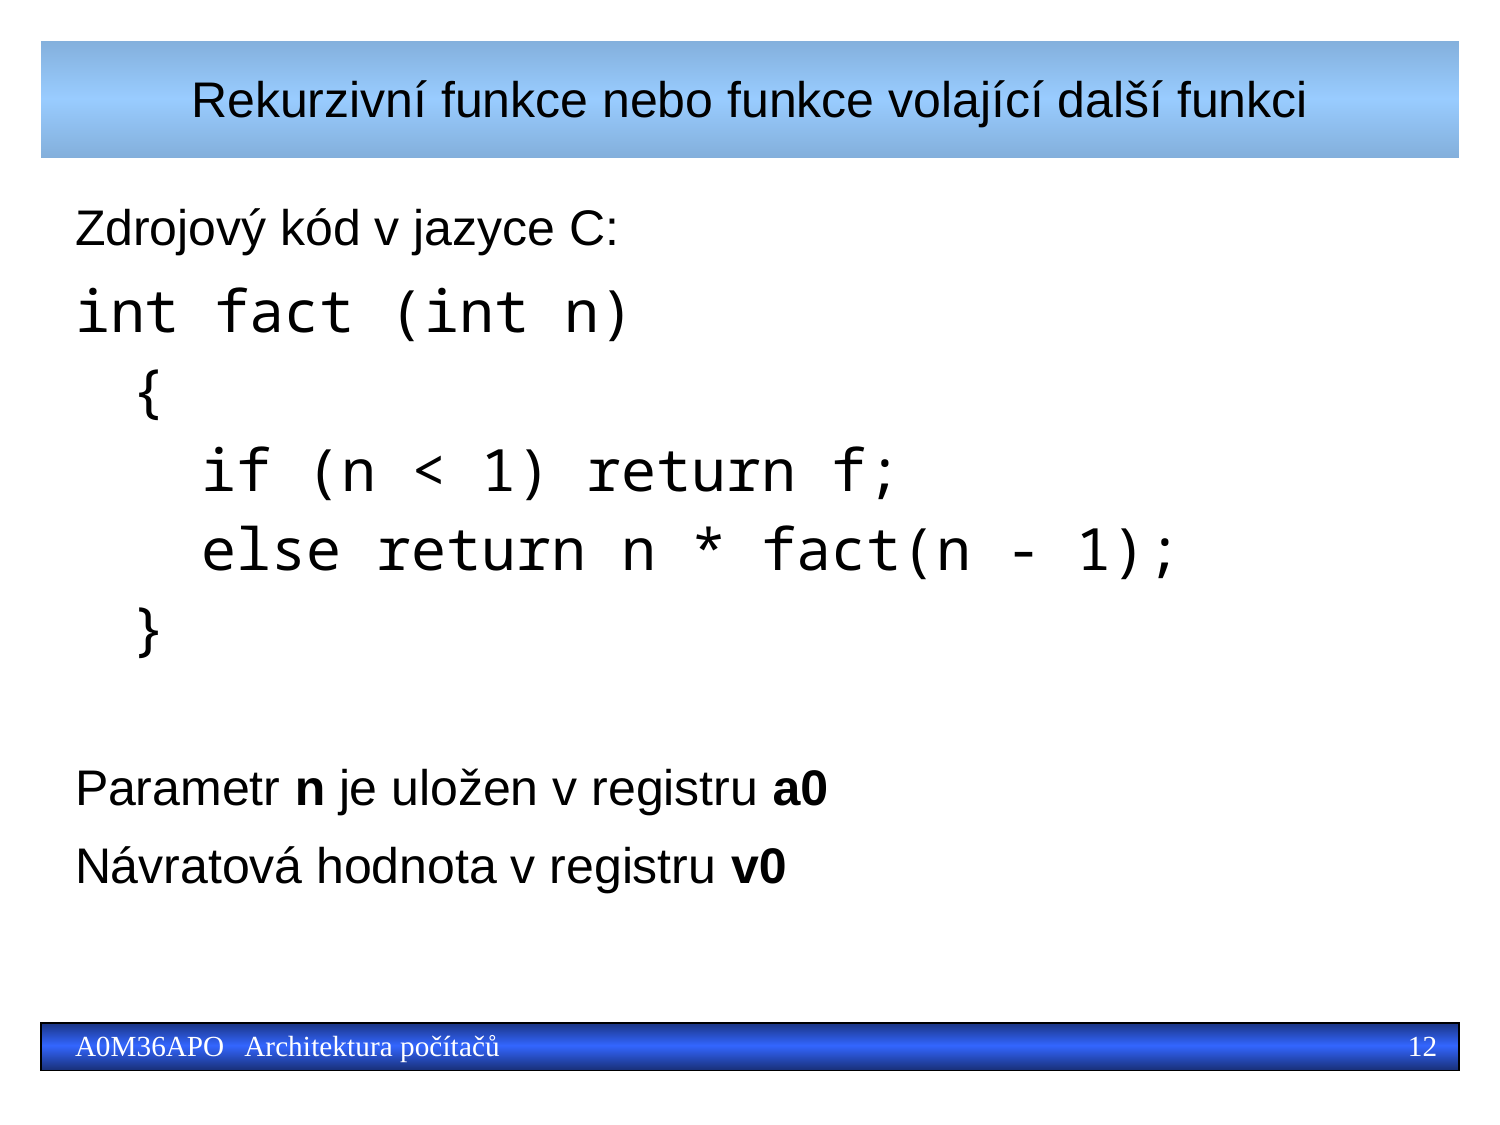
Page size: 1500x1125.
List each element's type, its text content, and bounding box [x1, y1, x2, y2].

list Zdrojový kód v jazyce C: int fact (int n) { if (n < 1) return f; else return n * fact(n - 1); } Parametr n je uložen v registru a0 Návratová hodnota v registru v0 [75, 199, 1426, 916]
title Rekurzivní funkce nebo funkce volající další funkci [41, 41, 1459, 158]
